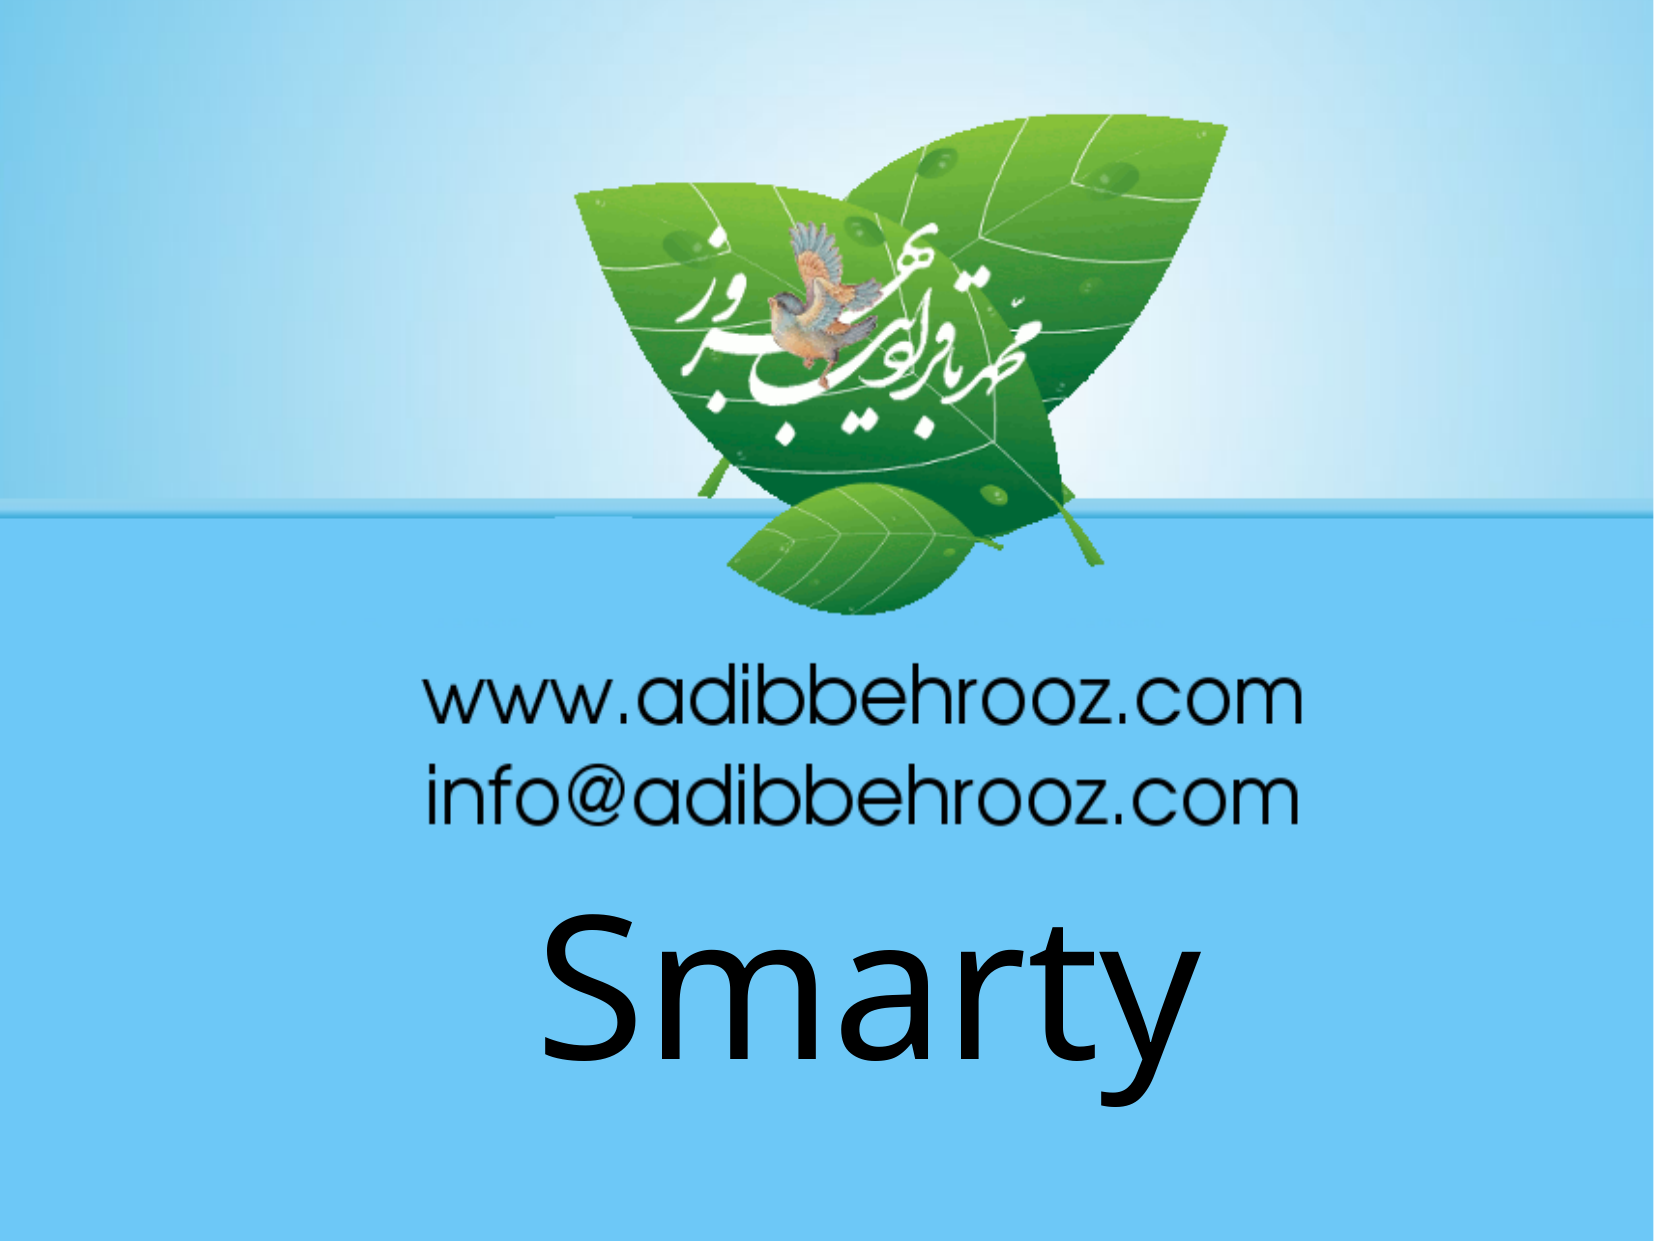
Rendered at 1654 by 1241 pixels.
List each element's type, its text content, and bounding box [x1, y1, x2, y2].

picture [0, 0, 1654, 1241]
title Smarty [124, 862, 1613, 1102]
